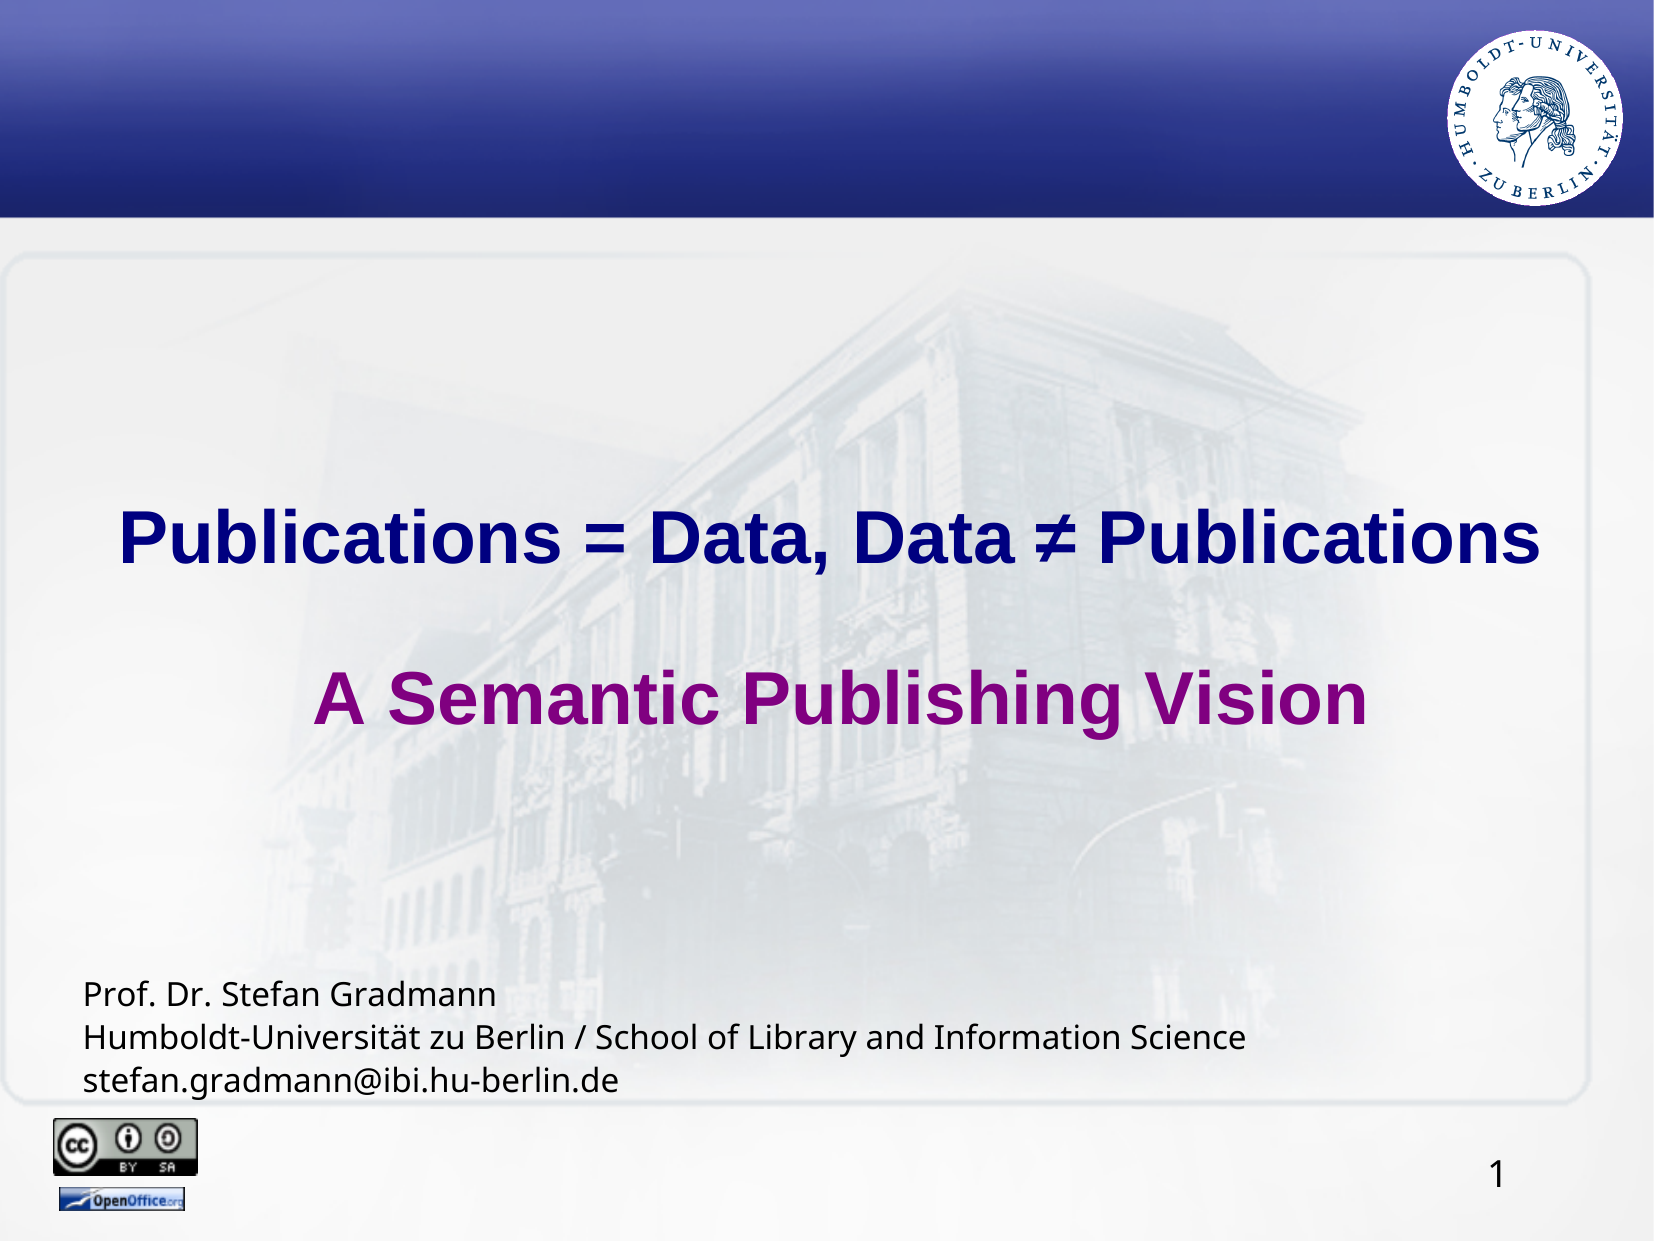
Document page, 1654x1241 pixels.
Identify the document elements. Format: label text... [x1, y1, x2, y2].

subtitle Publications = Data, Data ≠ Publications A Semantic Publishing Vision [82, 497, 1565, 743]
picture [0, 0, 1654, 1241]
text_box Prof. Dr. Stefan Gradmann Humboldt-Universität zu Berlin / School of Library and Information Science stefan.gradmann@ibi.hu-berlin.de [82, 950, 1530, 1123]
